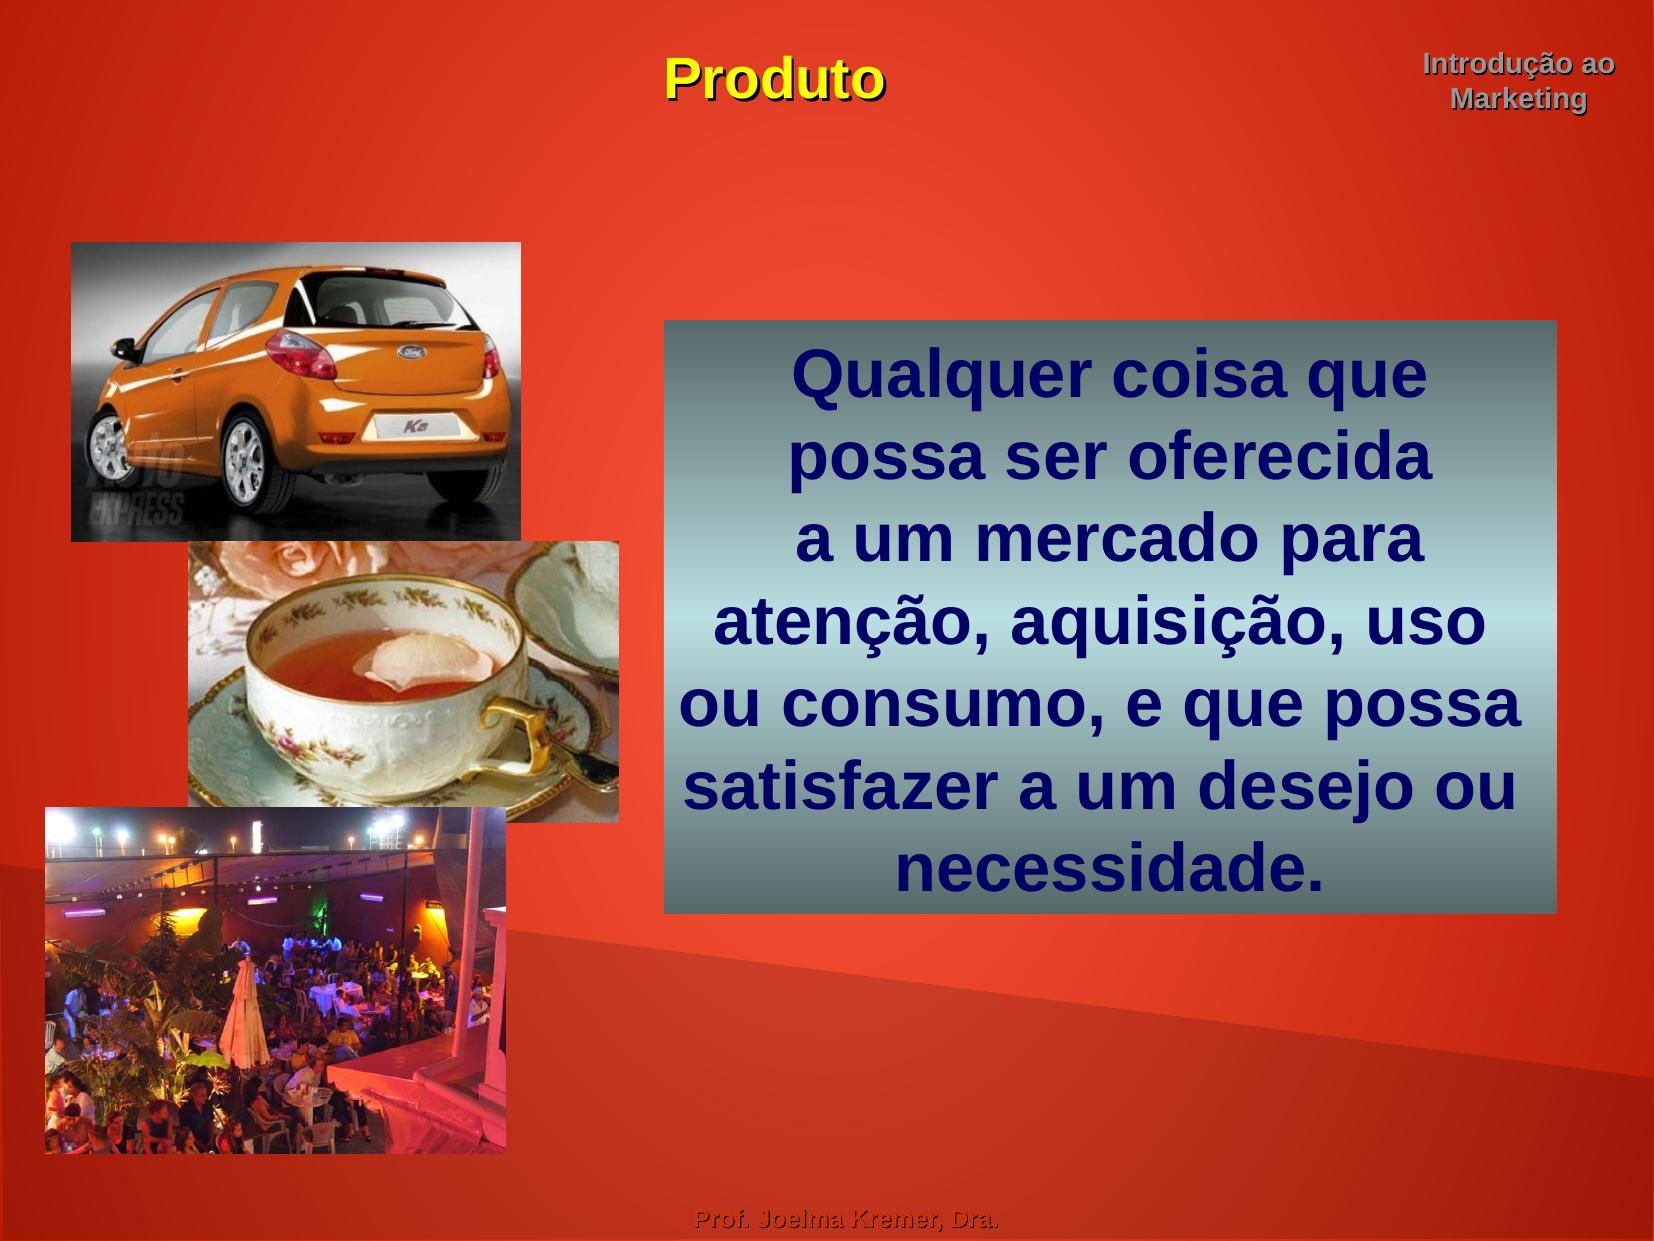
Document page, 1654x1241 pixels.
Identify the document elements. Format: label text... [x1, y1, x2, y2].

picture [45, 242, 619, 1154]
text_box Qualquer coisa que possa ser oferecida a um mercado para atenção, aquisição, uso ou consumo, e que possa satisfazer a um desejo ou necessidade. [663, 320, 1557, 914]
title Introdução ao Marketing [1386, 21, 1652, 139]
text_box Prof. Joelma Kremer, Dra. [566, 1195, 1127, 1241]
text_box Produto [188, 33, 1361, 119]
